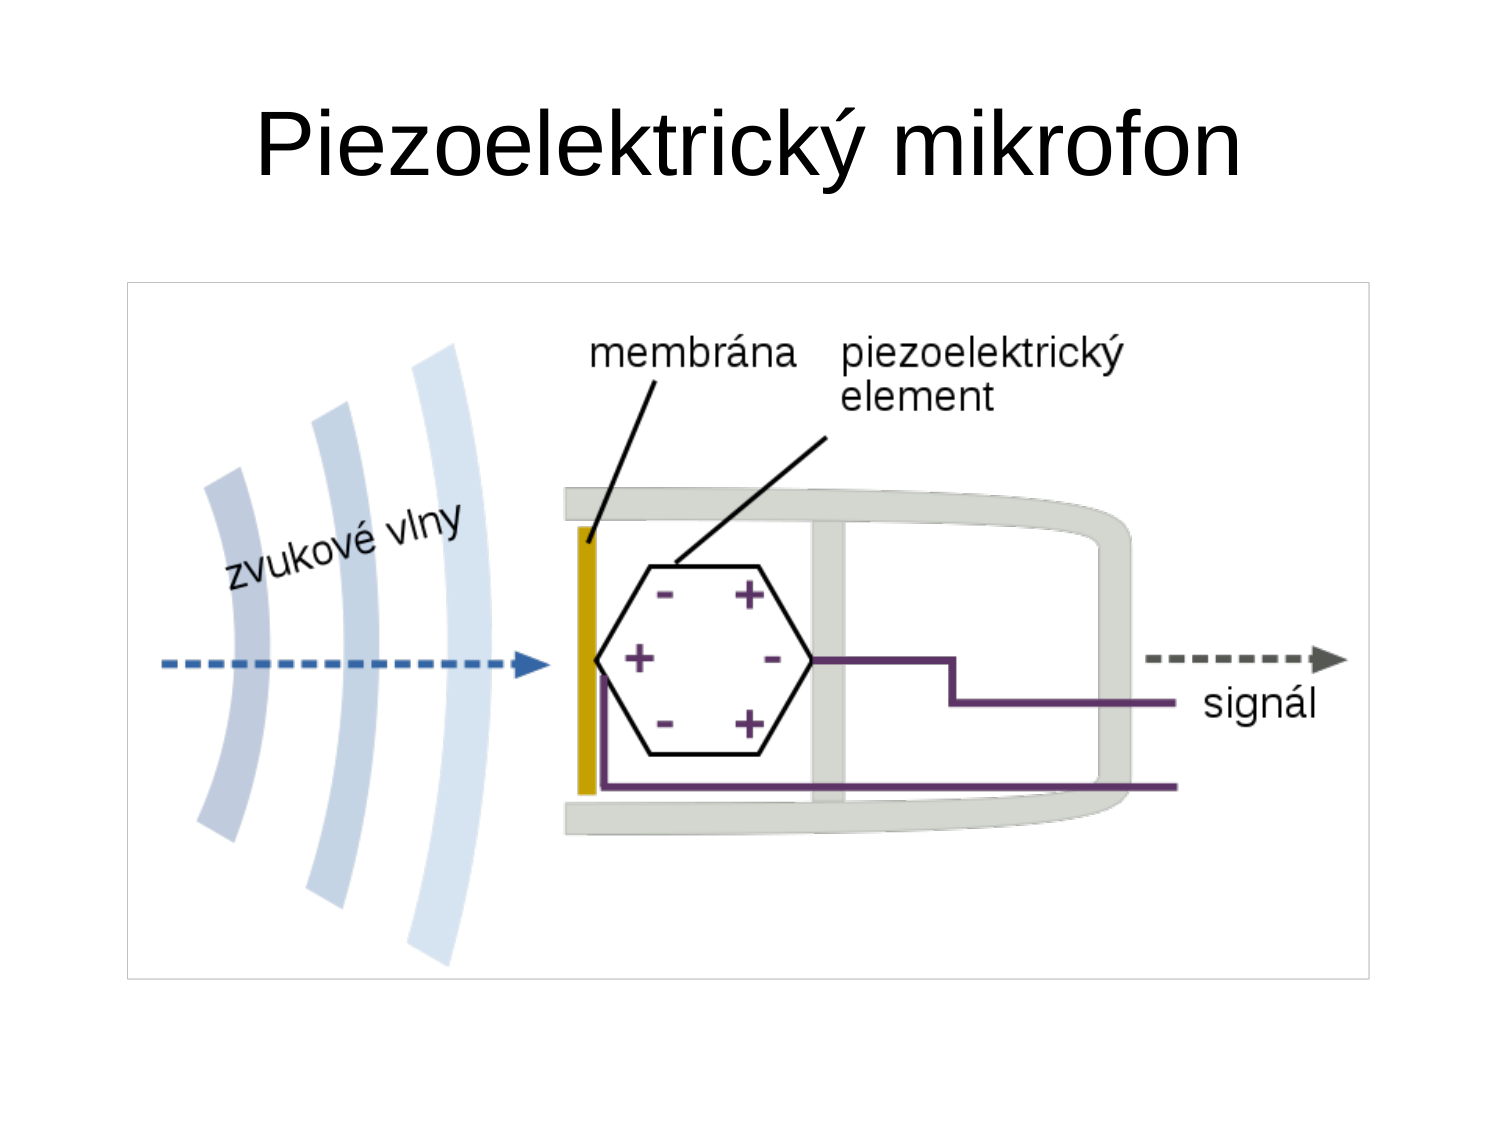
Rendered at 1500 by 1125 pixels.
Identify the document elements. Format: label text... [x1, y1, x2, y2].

title Piezoelektrický mikrofon [75, 45, 1426, 233]
picture [123, 278, 1374, 984]
